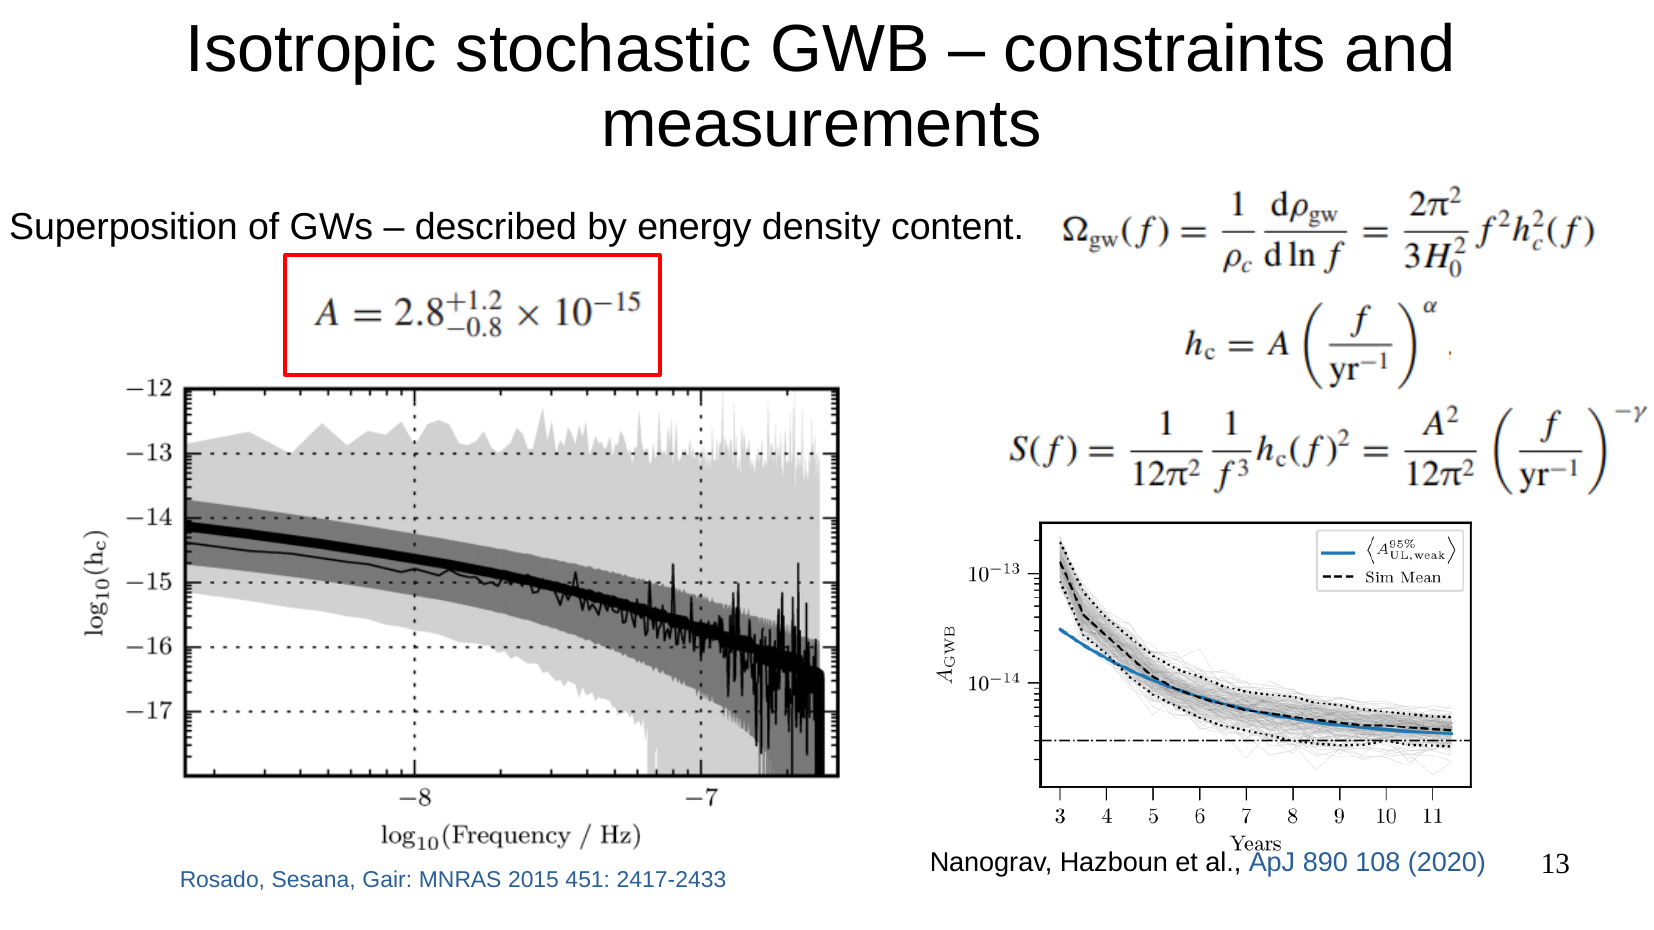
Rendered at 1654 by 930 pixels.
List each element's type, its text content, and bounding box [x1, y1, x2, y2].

text_box Superposition of GWs – described by energy density content. [0, 198, 1050, 256]
text_box Rosado, Sesana, Gair: MNRAS 2015 451: 2417-2433 [165, 859, 742, 901]
title Isotropic stochastic GWB – constraints and measurements [82, 11, 1561, 161]
picture [930, 514, 1486, 840]
picture [83, 374, 871, 860]
picture [1001, 289, 1653, 506]
picture [1050, 170, 1596, 285]
picture [300, 284, 644, 346]
text_box Nanograv, Hazboun et al., ApJ 890 108 (2020) [915, 840, 1501, 886]
